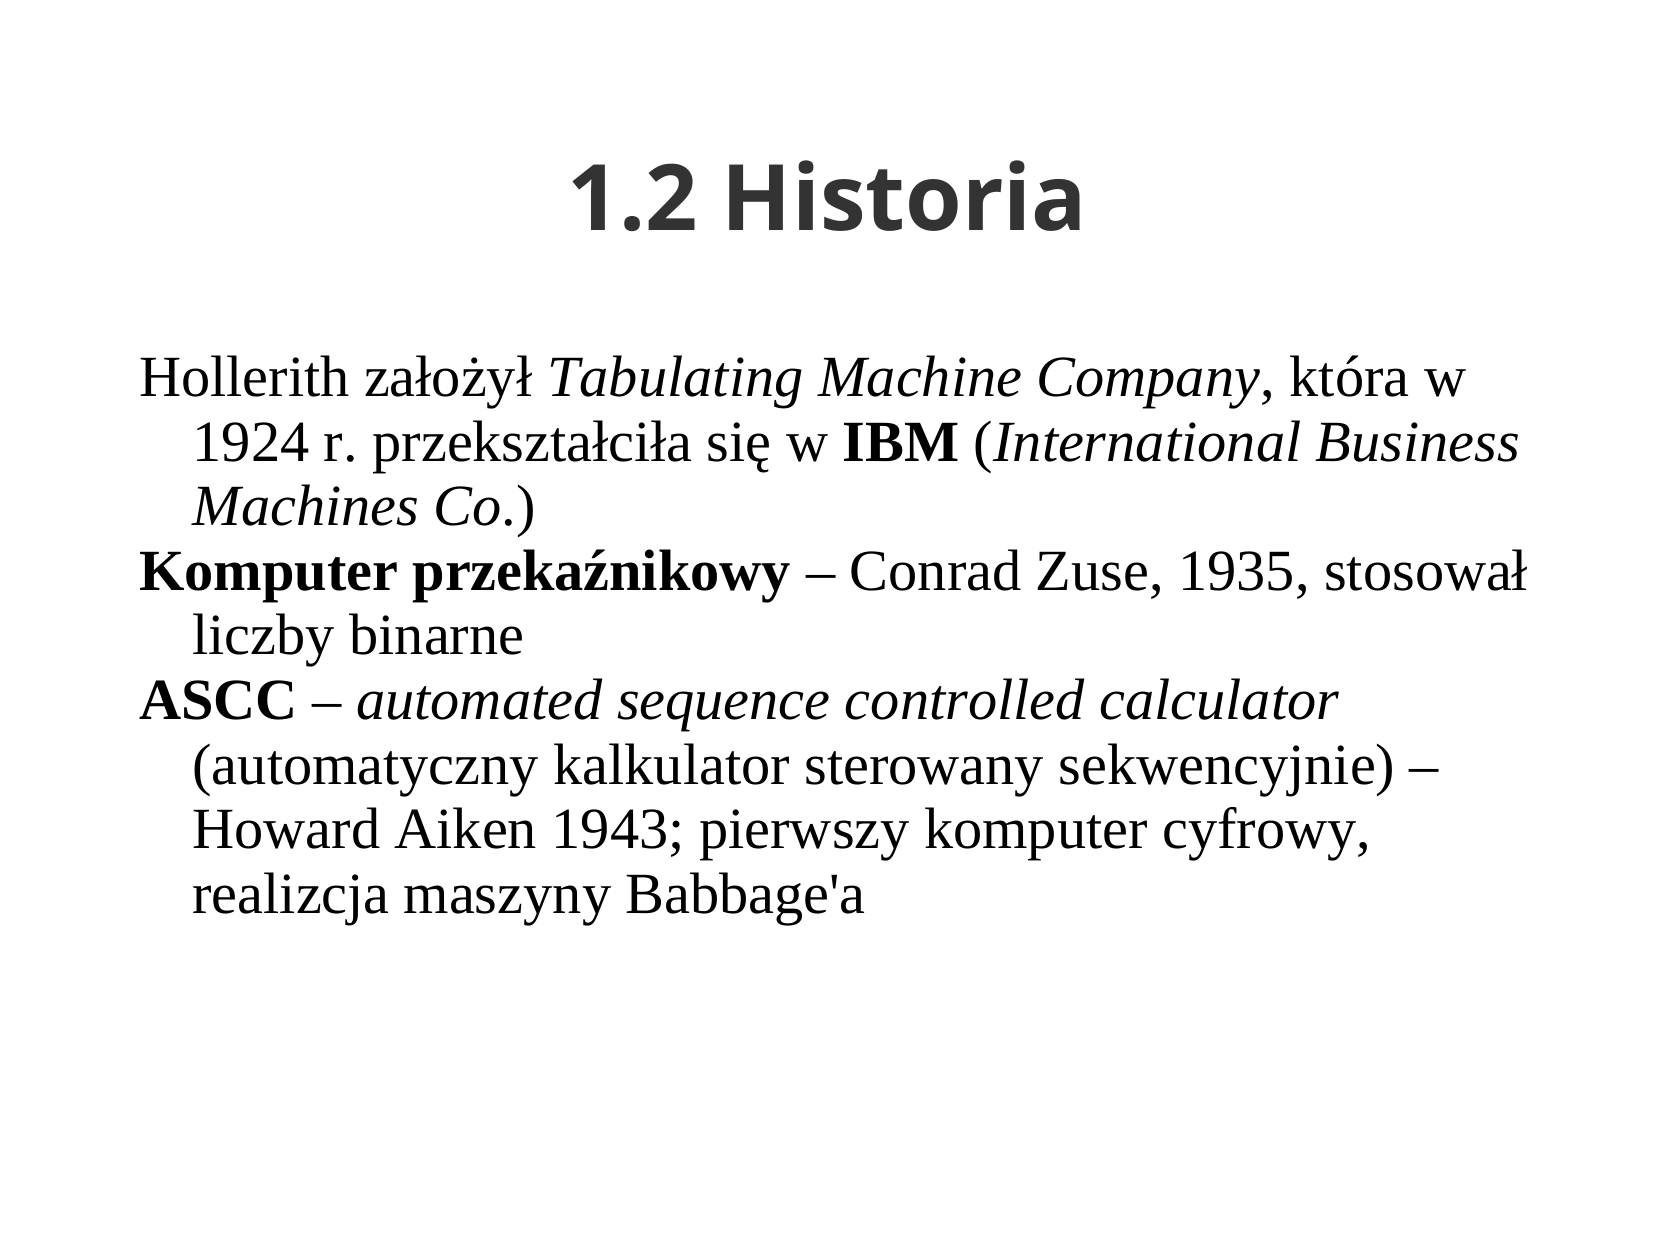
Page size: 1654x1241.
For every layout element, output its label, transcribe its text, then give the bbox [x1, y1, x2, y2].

list Hollerith założył Tabulating Machine Company, która w 1924 r. przekształciła się w IBM (International Business Machines Co.) Komputer przekaźnikowy – Conrad Zuse, 1935, stosował liczby binarne ASCC – automated sequence controlled calculator (automatyczny kalkulator sterowany sekwencyjnie) – Howard Aiken 1943; pierwszy komputer cyfrowy, realizcja maszyny Babbage'a [121, 344, 1534, 1127]
title 1.2 Historia [121, 91, 1534, 299]
